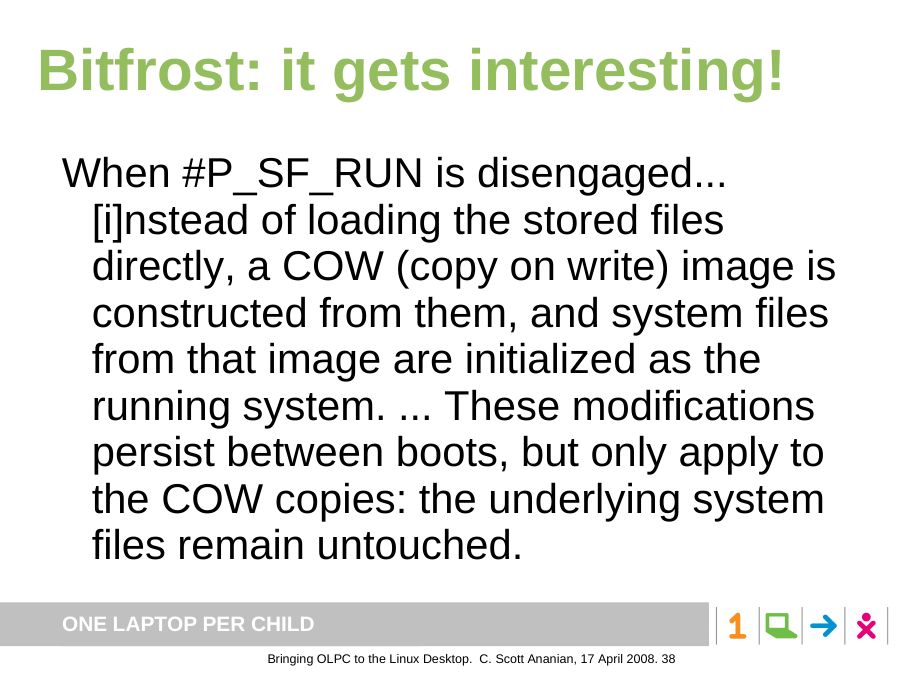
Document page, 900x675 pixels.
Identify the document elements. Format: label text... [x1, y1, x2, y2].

list When #P_SF_RUN is disengaged...[i]nstead of loading the stored files directly, a COW (copy on write) image is constructed from them, and system files from that image are initialized as the running system. ... These modifications persist between boots, but only apply to the COW copies: the underlying system files remain untouched. [61, 150, 844, 675]
picture [844, 598, 897, 654]
title Bitfrost: it gets interesting! [37, 37, 856, 225]
